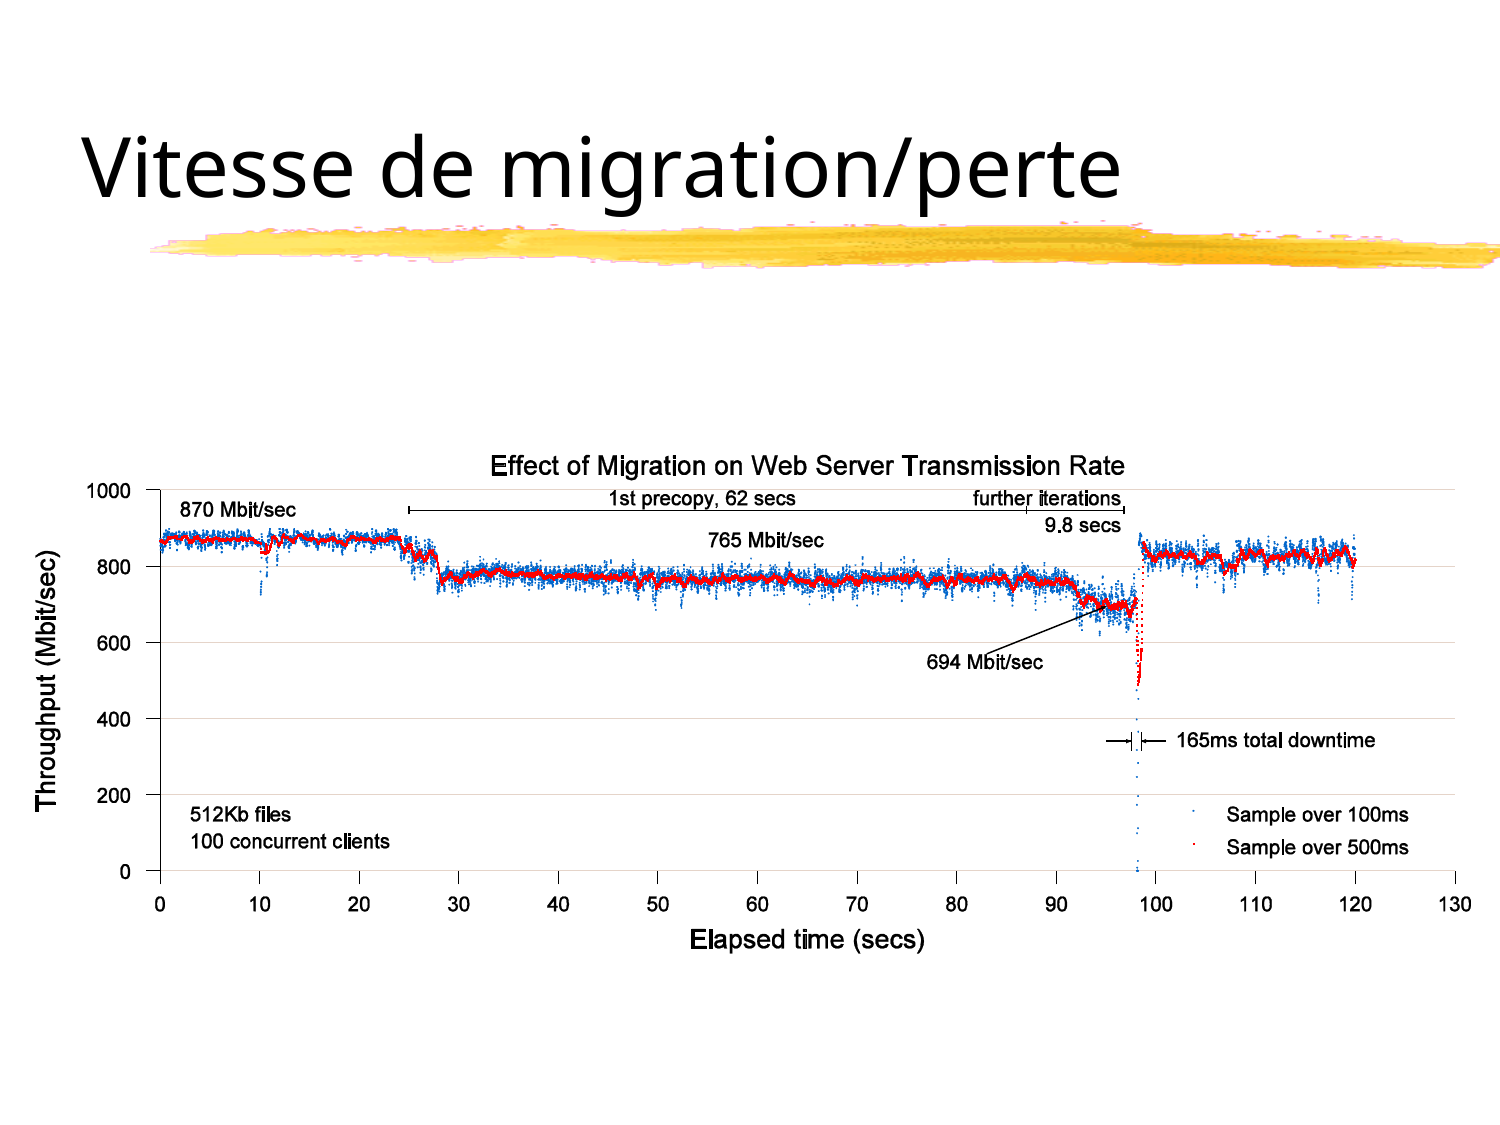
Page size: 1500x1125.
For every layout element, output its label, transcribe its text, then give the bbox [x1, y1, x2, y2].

picture [150, 215, 1500, 279]
title Vitesse de migration/perte [66, 37, 1399, 225]
picture [0, 349, 1500, 971]
